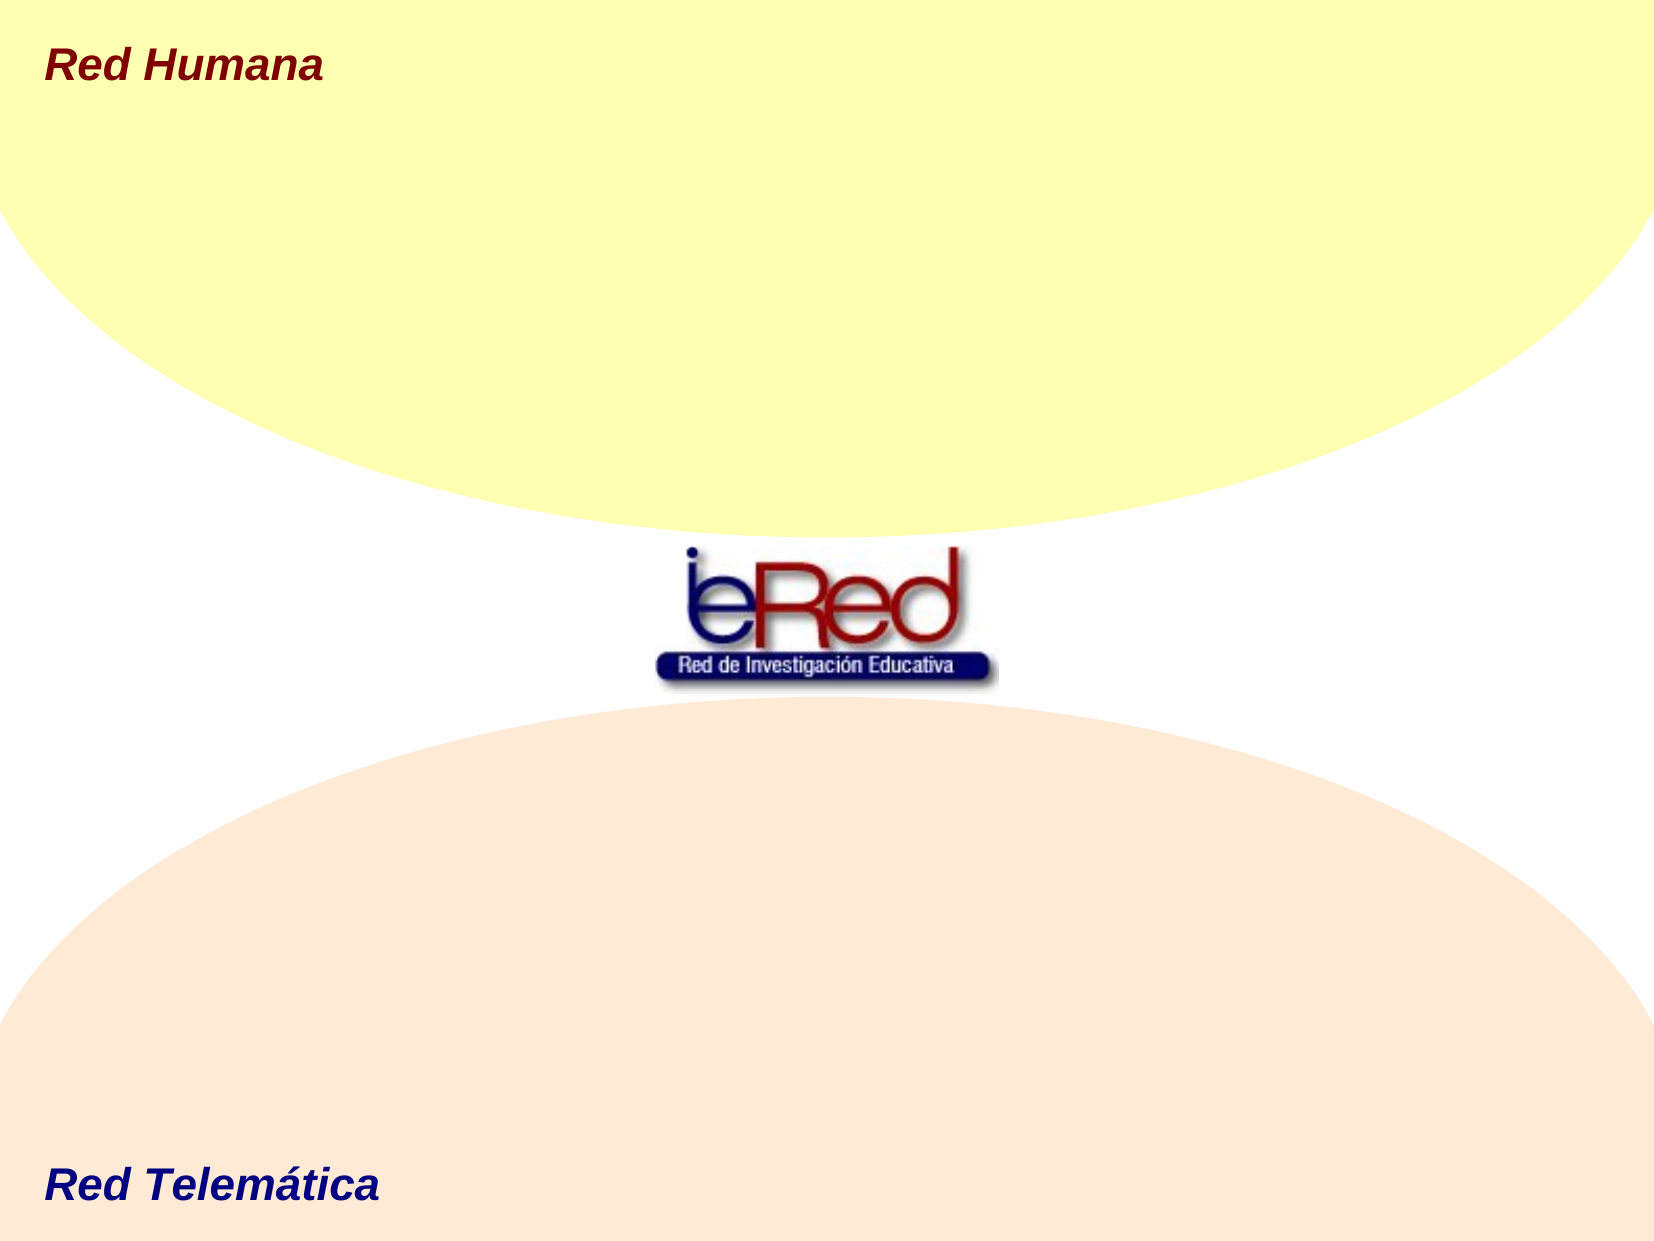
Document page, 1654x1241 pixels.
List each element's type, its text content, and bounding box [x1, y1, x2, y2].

text_box Red Telemática [29, 1151, 396, 1218]
text_box [0, 696, 1654, 1241]
text_box Red Humana [29, 31, 340, 98]
picture [654, 546, 999, 695]
text_box [0, 0, 1654, 538]
